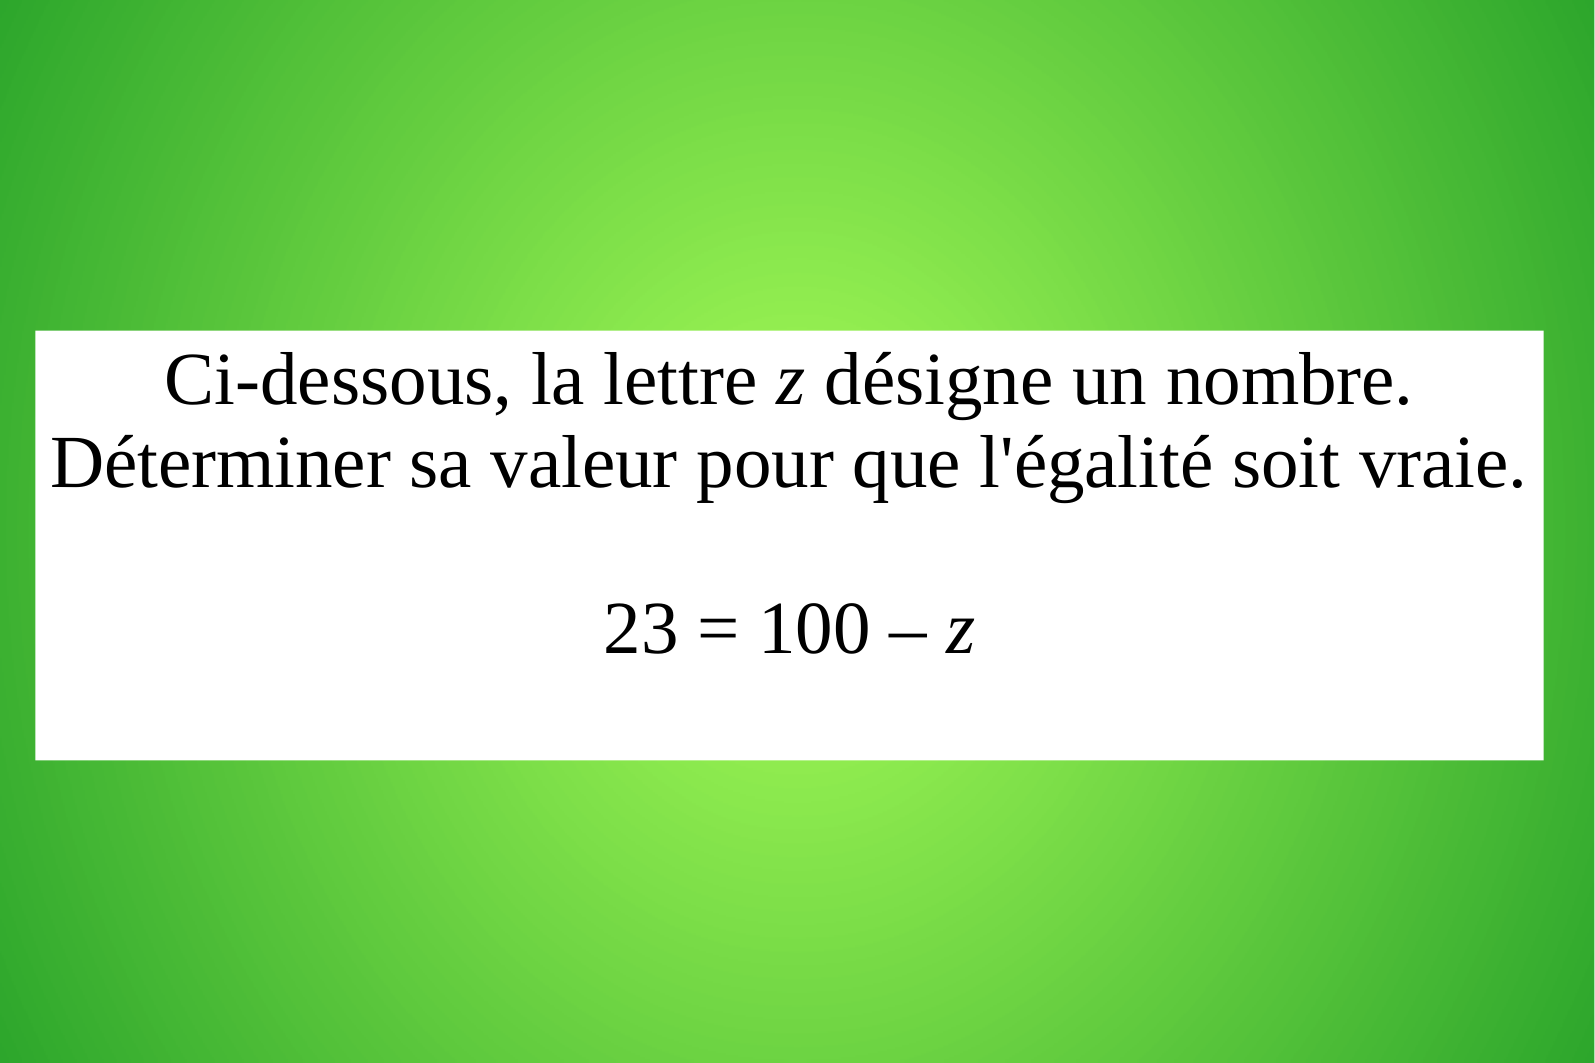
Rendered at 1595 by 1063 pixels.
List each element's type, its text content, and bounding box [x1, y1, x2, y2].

text_box Ci-dessous, la lettre z désigne un nombre. Déterminer sa valeur pour que l'égalité soit vraie. 23 = 100 – z [35, 330, 1544, 761]
picture [0, 0, 1595, 1063]
